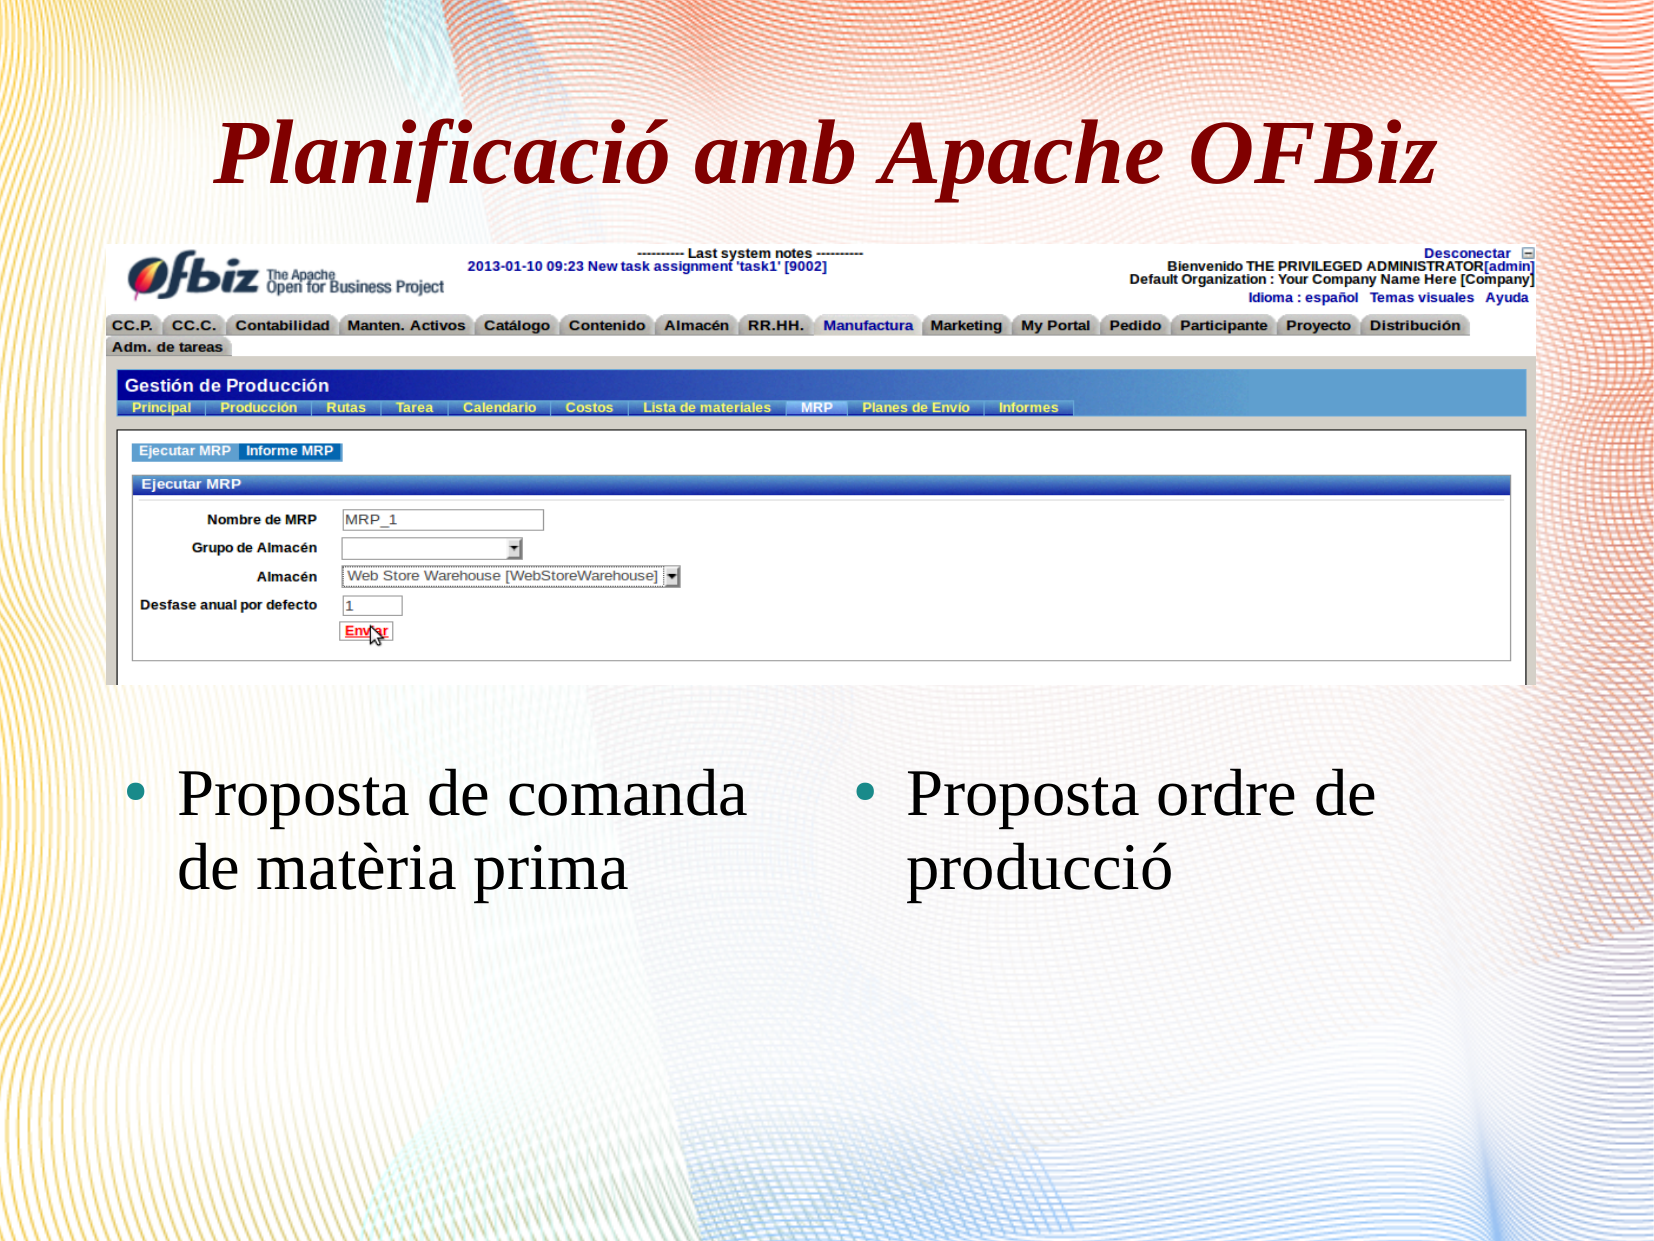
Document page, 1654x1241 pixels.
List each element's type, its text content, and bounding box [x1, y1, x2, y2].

list Proposta ordre de producció [835, 755, 1559, 978]
list Proposta de comanda de matèria prima [106, 755, 830, 1052]
title Planificació amb Apache OFBiz [82, 49, 1571, 257]
picture [0, 0, 1654, 1241]
